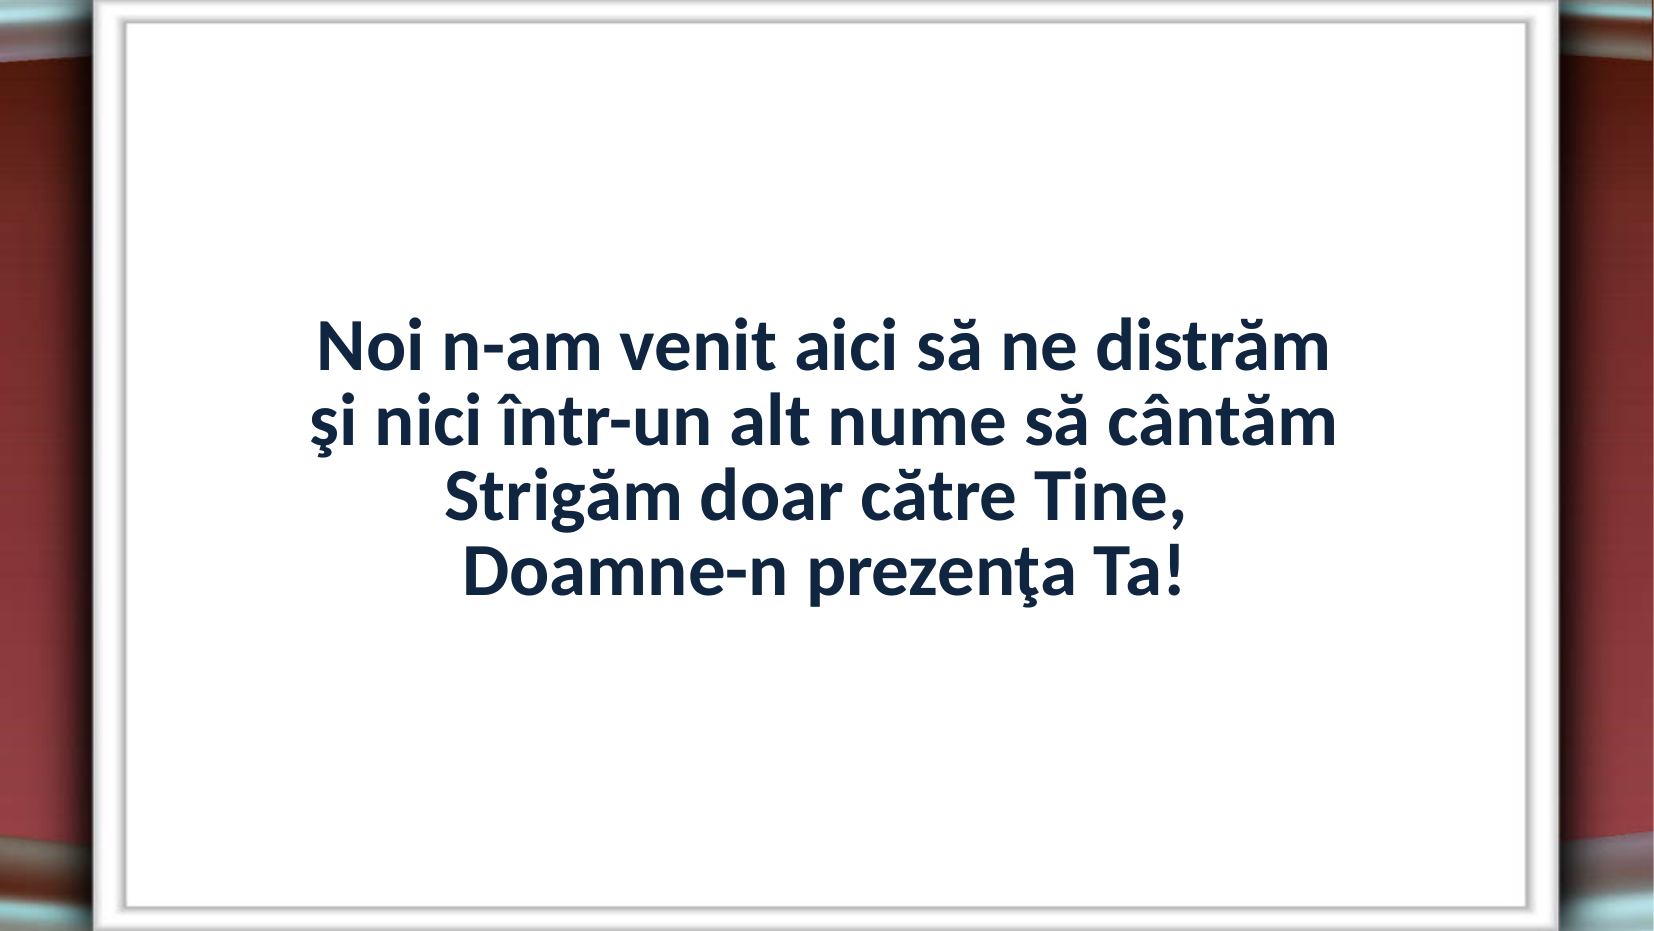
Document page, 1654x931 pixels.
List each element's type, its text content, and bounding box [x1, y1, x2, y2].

picture [0, 0, 1654, 931]
text_box Noi n-am venit aici să ne distrăm şi nici într-un alt nume să cântăm Strigăm doar către Tine, Doamne-n prezenţa Ta! [0, 233, 1650, 771]
